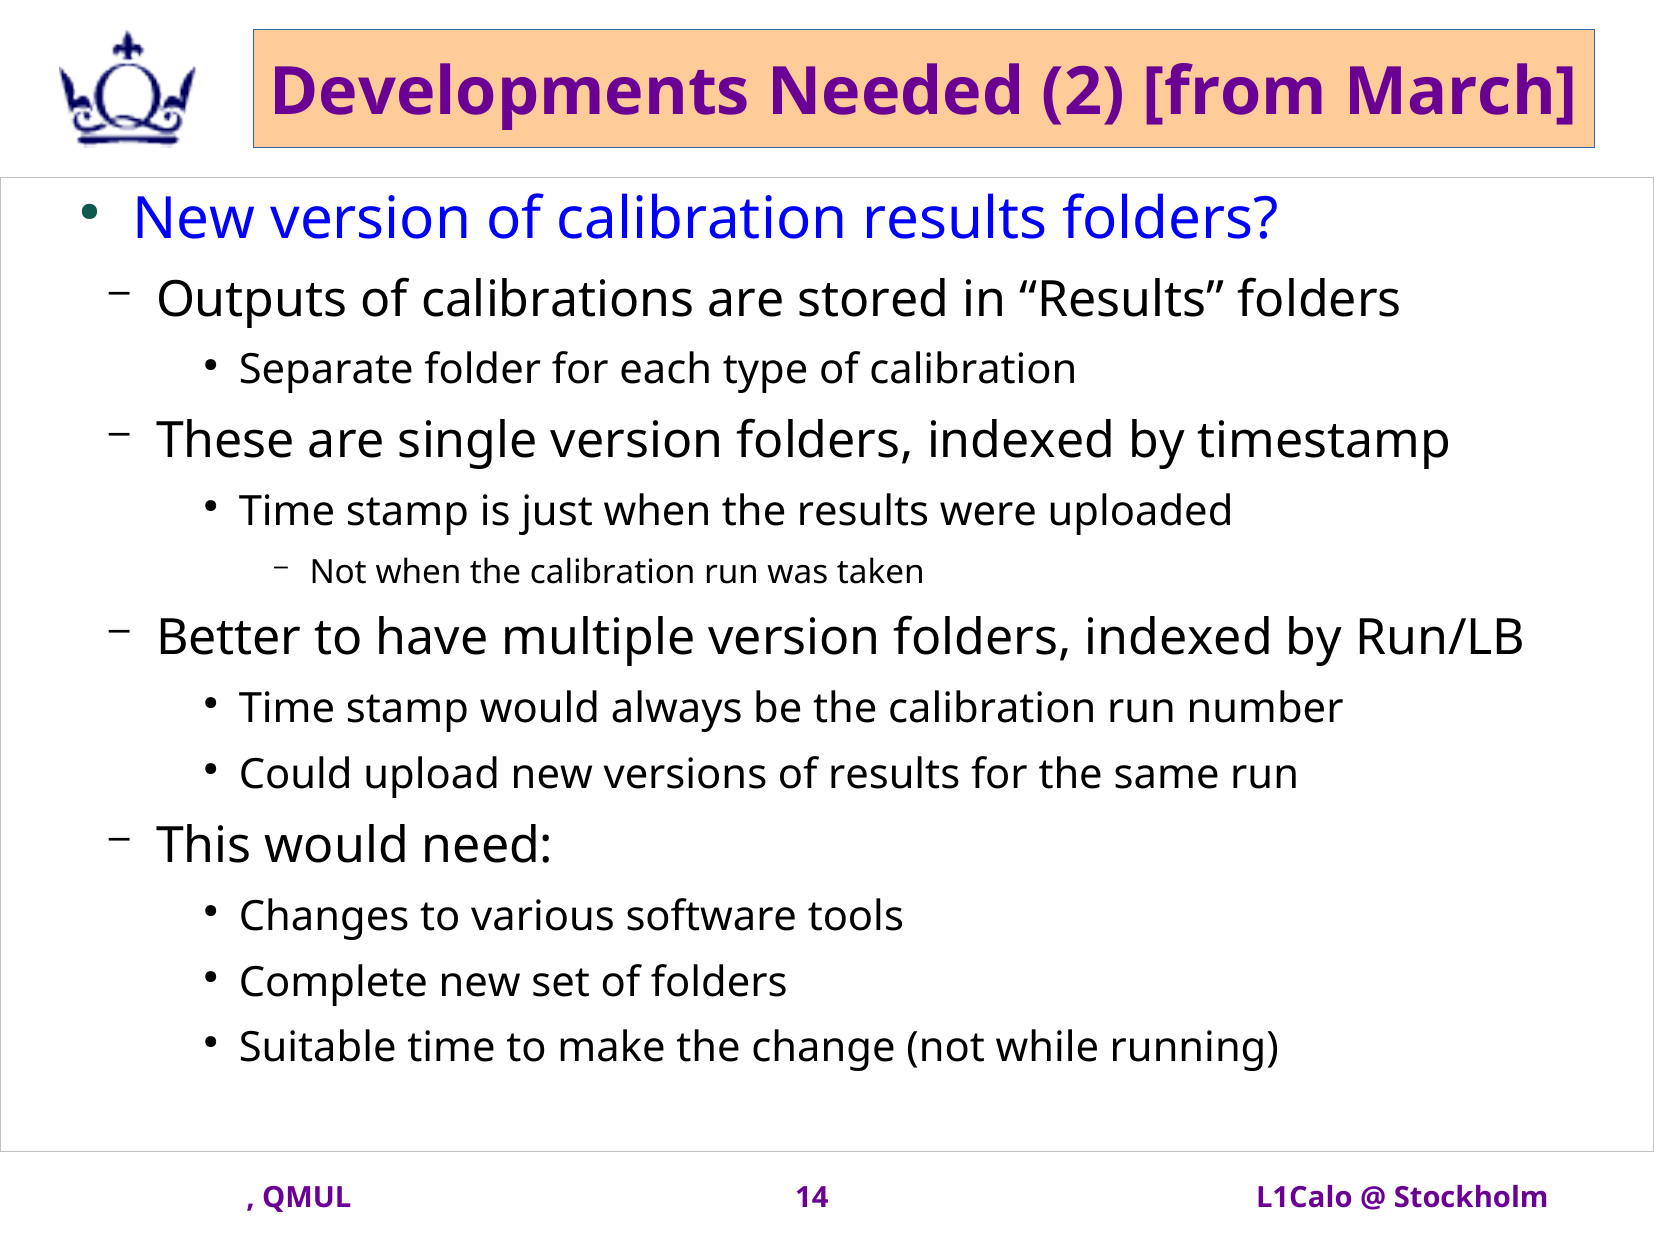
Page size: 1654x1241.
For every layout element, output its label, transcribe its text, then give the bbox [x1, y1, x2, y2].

list New version of calibration results folders? Outputs of calibrations are stored in “Results” folders Separate folder for each type of calibration These are single version folders, indexed by timestamp Time stamp is just when the results were uploaded Not when the calibration run was taken Better to have multiple version folders, indexed by Run/LB Time stamp would always be the calibration run number Could upload new versions of results for the same run This would need: Changes to various software tools Complete new set of folders Suitable time to make the change (not while running) [61, 181, 1605, 1149]
picture [59, 29, 200, 148]
title Developments Needed (2) [from March] [253, 29, 1595, 148]
